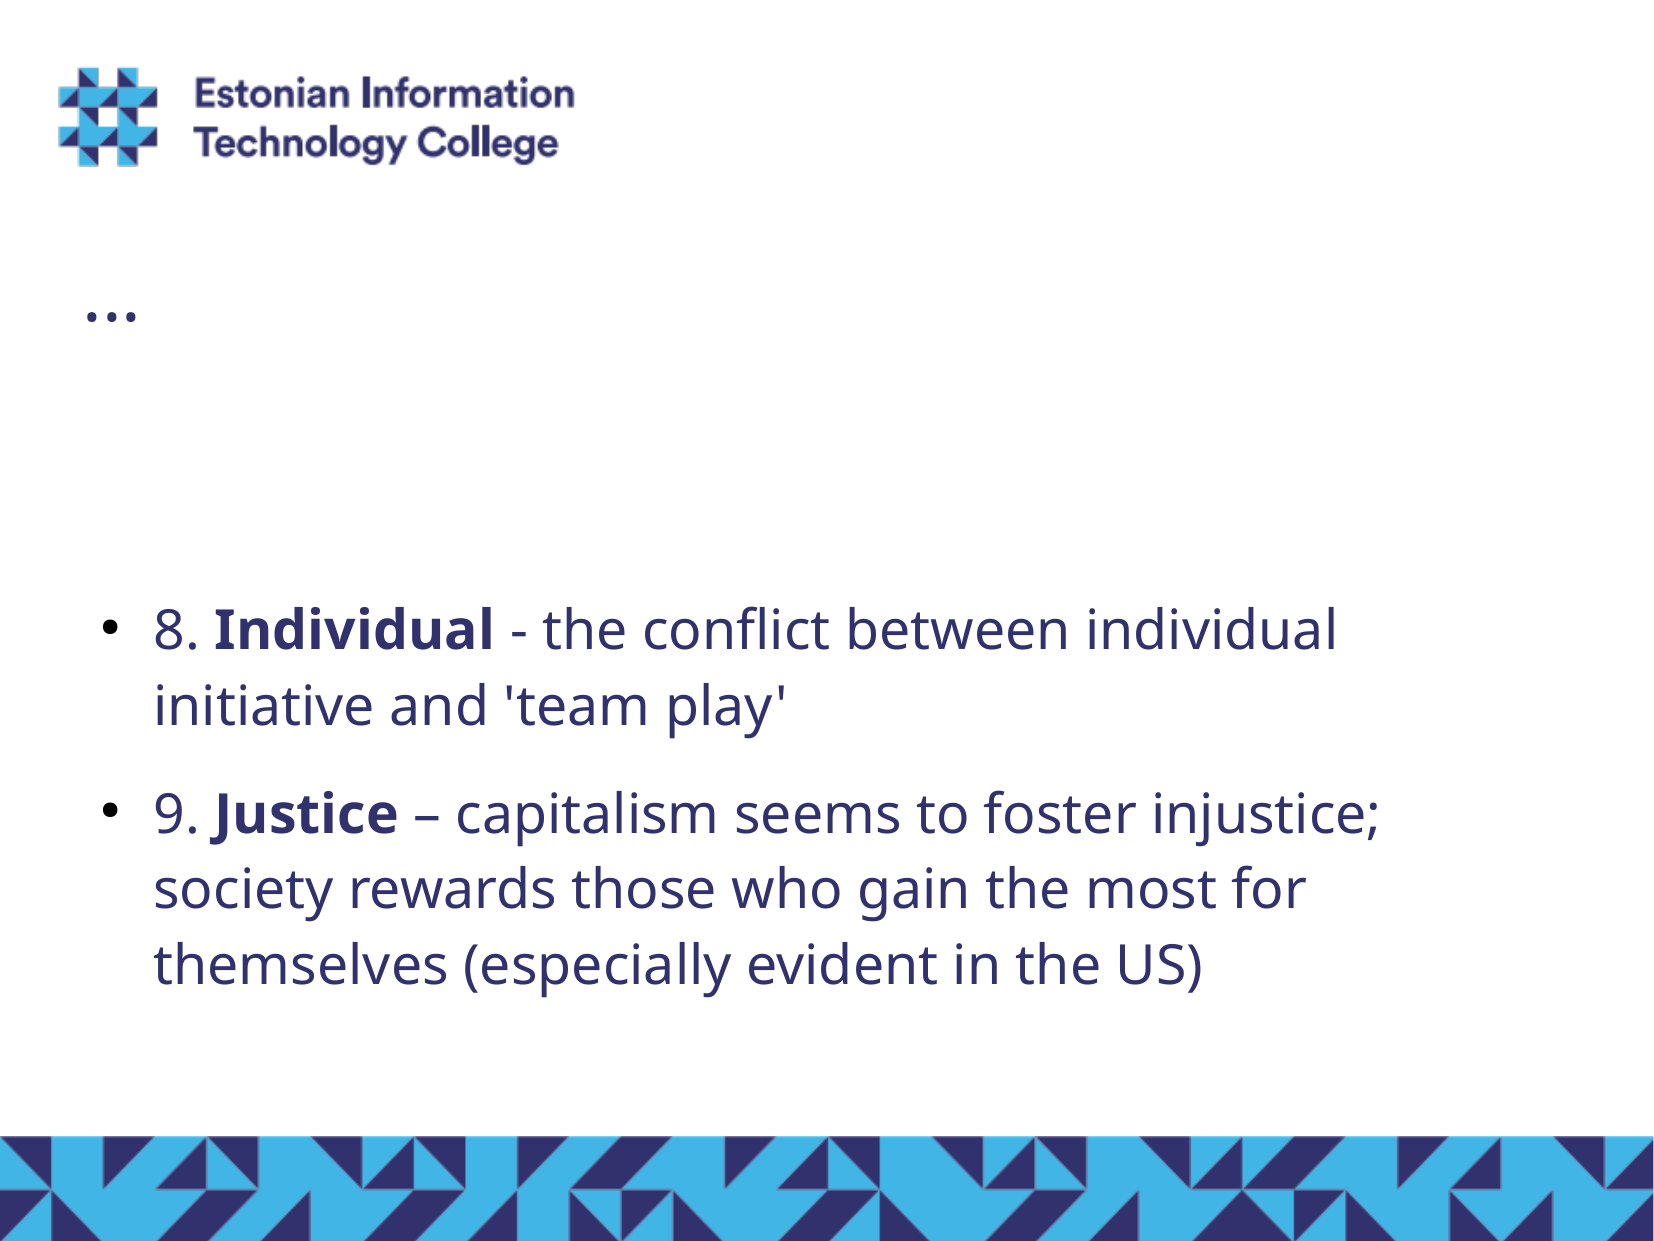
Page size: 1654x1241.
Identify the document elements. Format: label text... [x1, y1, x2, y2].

title ... [82, 188, 1571, 397]
list 8. Individual - the conflict between individual initiative and 'team play' 9. Justice – capitalism seems to foster injustice; society rewards those who gain the most for themselves (especially evident in the US) [82, 590, 1571, 1109]
